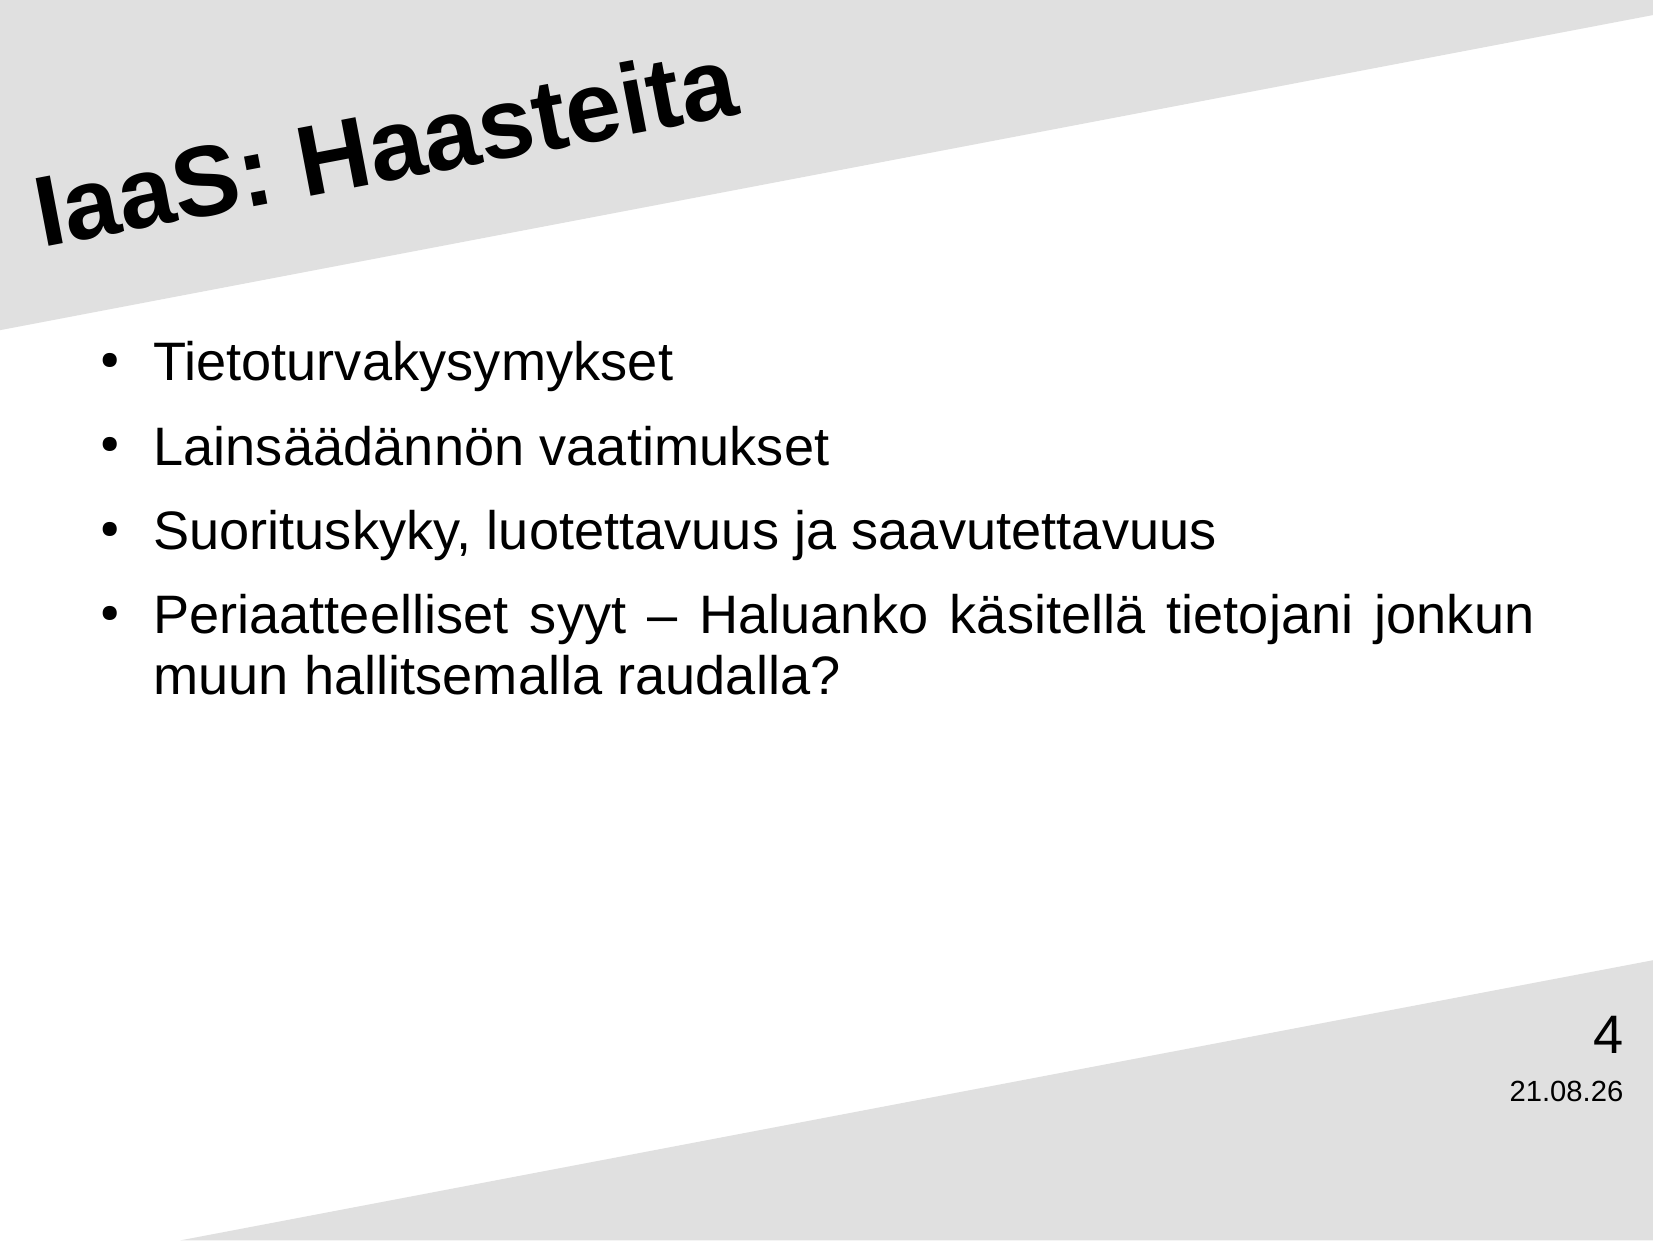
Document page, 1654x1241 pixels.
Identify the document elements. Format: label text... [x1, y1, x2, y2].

list Tietoturvakysymykset Lainsäädännön vaatimukset Suorituskyky, luotettavuus ja saavutettavuus Periaatteelliset syyt – Haluanko käsitellä tietojani jonkun muun hallitsemalla raudalla? [82, 331, 1538, 1052]
title IaaS: Haasteita [16, 0, 1518, 315]
